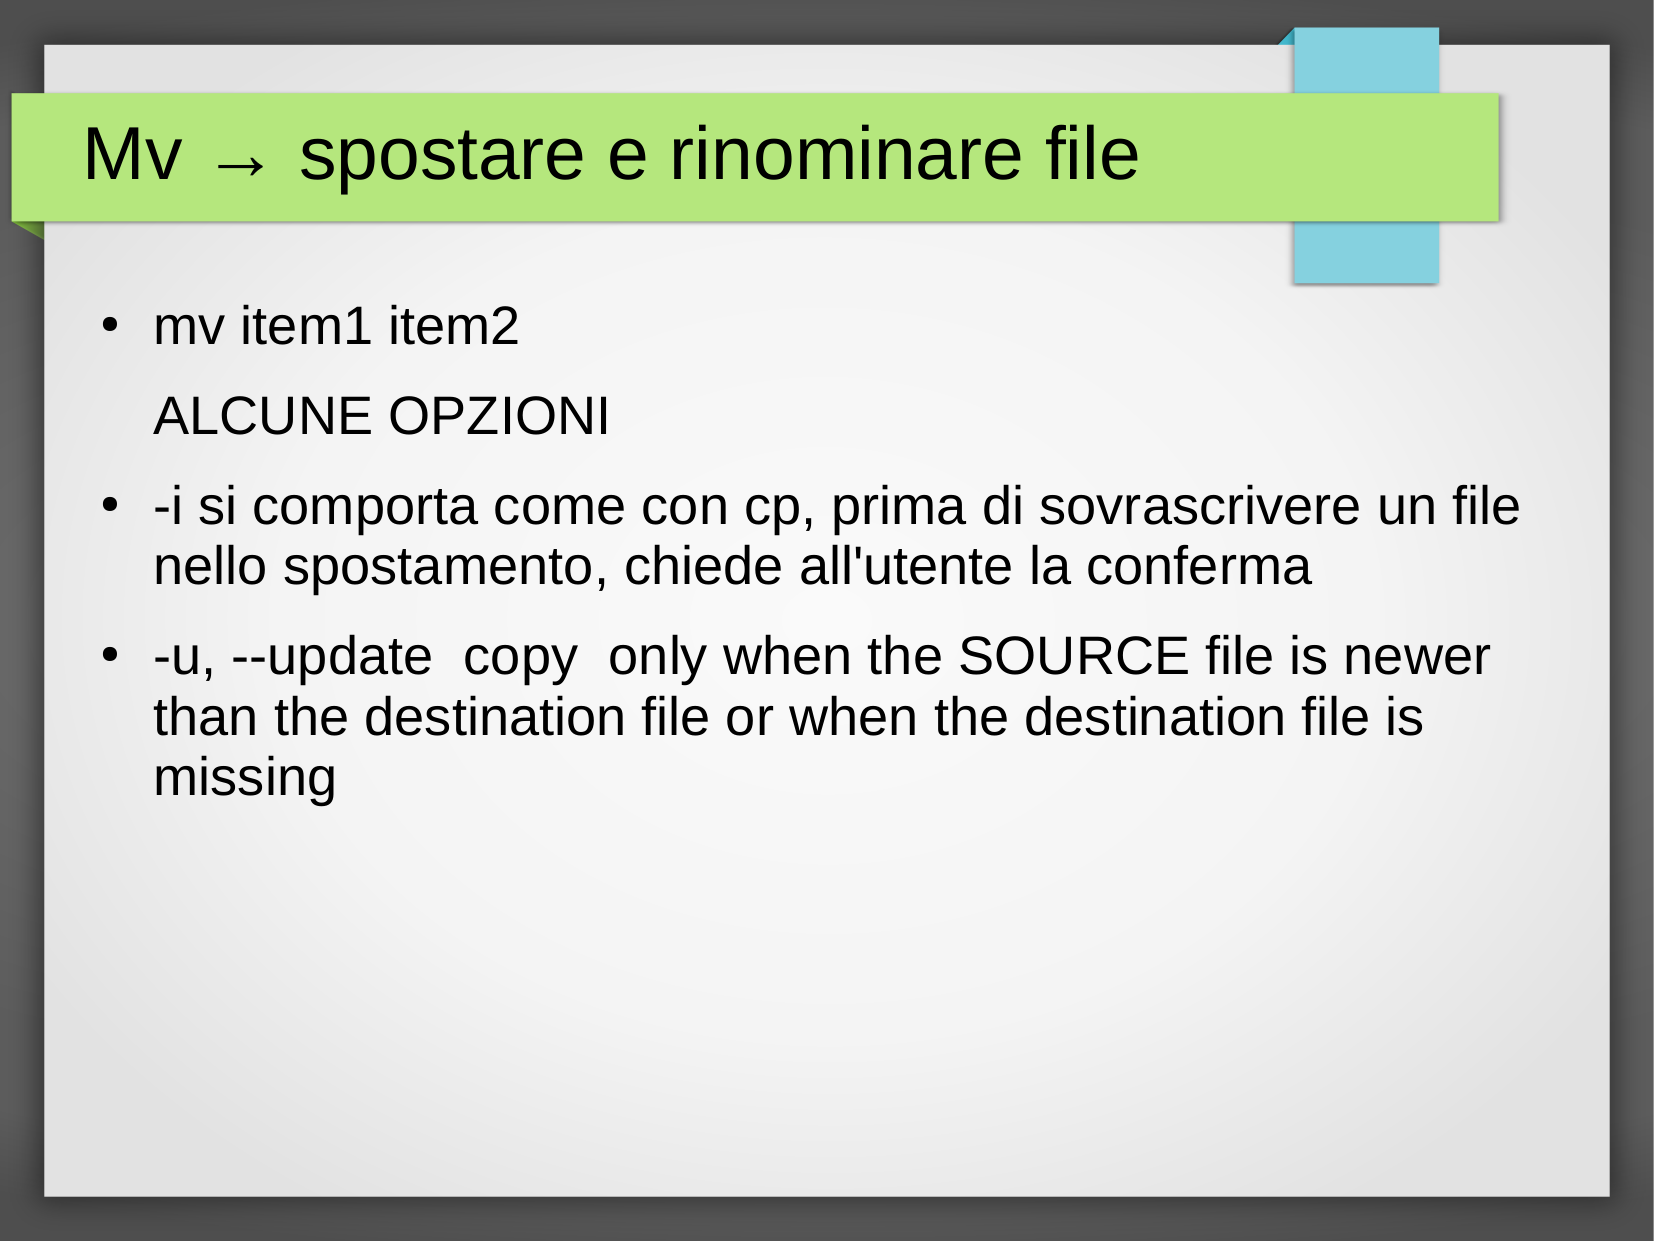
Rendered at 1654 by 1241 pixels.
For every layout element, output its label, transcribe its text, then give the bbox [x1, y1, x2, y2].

picture [0, 0, 1654, 1241]
list mv item1 item2 ALCUNE OPZIONI -i si comporta come con cp, prima di sovrascrivere un file nello spostamento, chiede all'utente la conferma -u, --update copy only when the SOURCE file is newer than the destination file or when the destination file is missing [82, 295, 1571, 1015]
title Mv → spostare e rinominare file [82, 94, 1264, 213]
